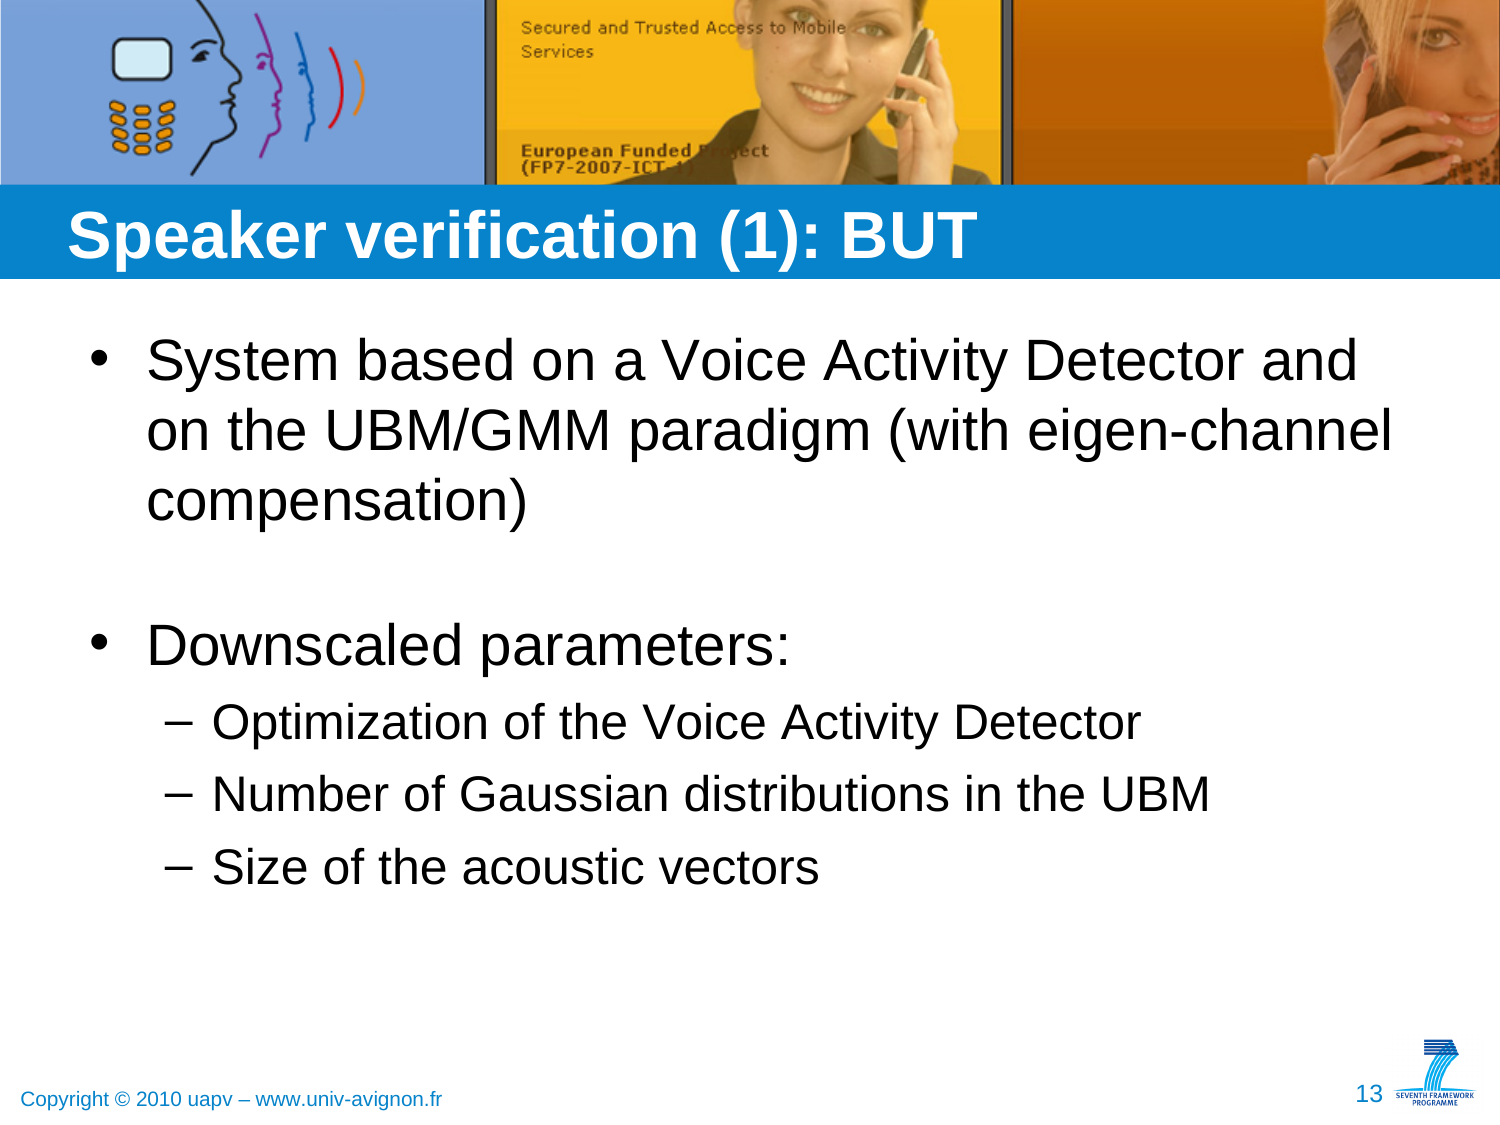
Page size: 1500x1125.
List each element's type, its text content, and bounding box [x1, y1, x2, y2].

picture [1387, 1034, 1483, 1114]
picture [0, 0, 1500, 184]
list System based on a Voice Activity Detector and on the UBM/GMM paradigm (with eigen-channel compensation) Downscaled parameters: Optimization of the Voice Activity Detector Number of Gaussian distributions in the UBM Size of the acoustic vectors [75, 314, 1447, 1024]
title Speaker verification (1): BUT [53, 183, 1437, 280]
